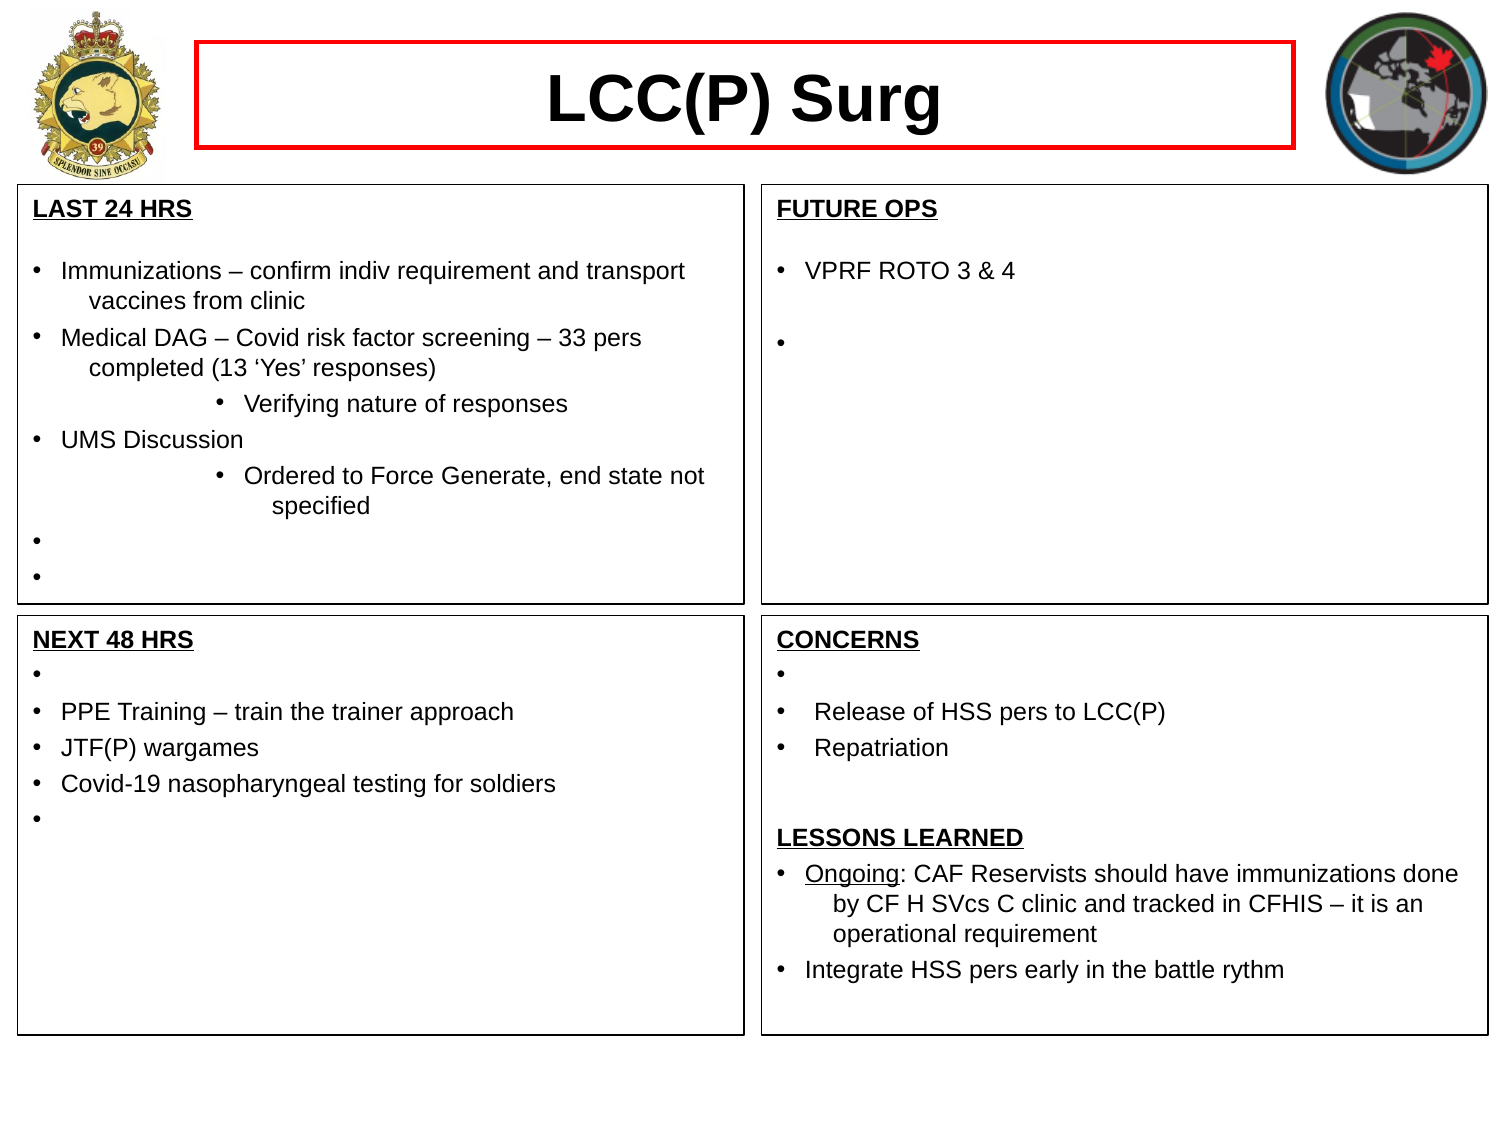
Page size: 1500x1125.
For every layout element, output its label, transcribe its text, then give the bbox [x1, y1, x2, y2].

list CONCERNS Release of HSS pers to LCC(P) Repatriation LESSONS LEARNED Ongoing: CAF Reservists should have immunizations done by CF H SVcs C clinic and tracked in CFHIS – it is an operational requirement Integrate HSS pers early in the battle rythm [761, 615, 1489, 1035]
list NEXT 48 HRS PPE Training – train the trainer approach JTF(P) wargames Covid-19 nasopharyngeal testing for soldiers [17, 615, 745, 1035]
list LAST 24 HRS Immunizations – confirm indiv requirement and transport vaccines from clinic Medical DAG – Covid risk factor screening – 33 pers completed (13 ‘Yes’ responses) Verifying nature of responses UMS Discussion Ordered to Force Generate, end state not specified [17, 184, 745, 604]
title LCC(P) Surg [196, 42, 1294, 148]
list FUTURE OPS VPRF ROTO 3 & 4 [761, 184, 1489, 604]
